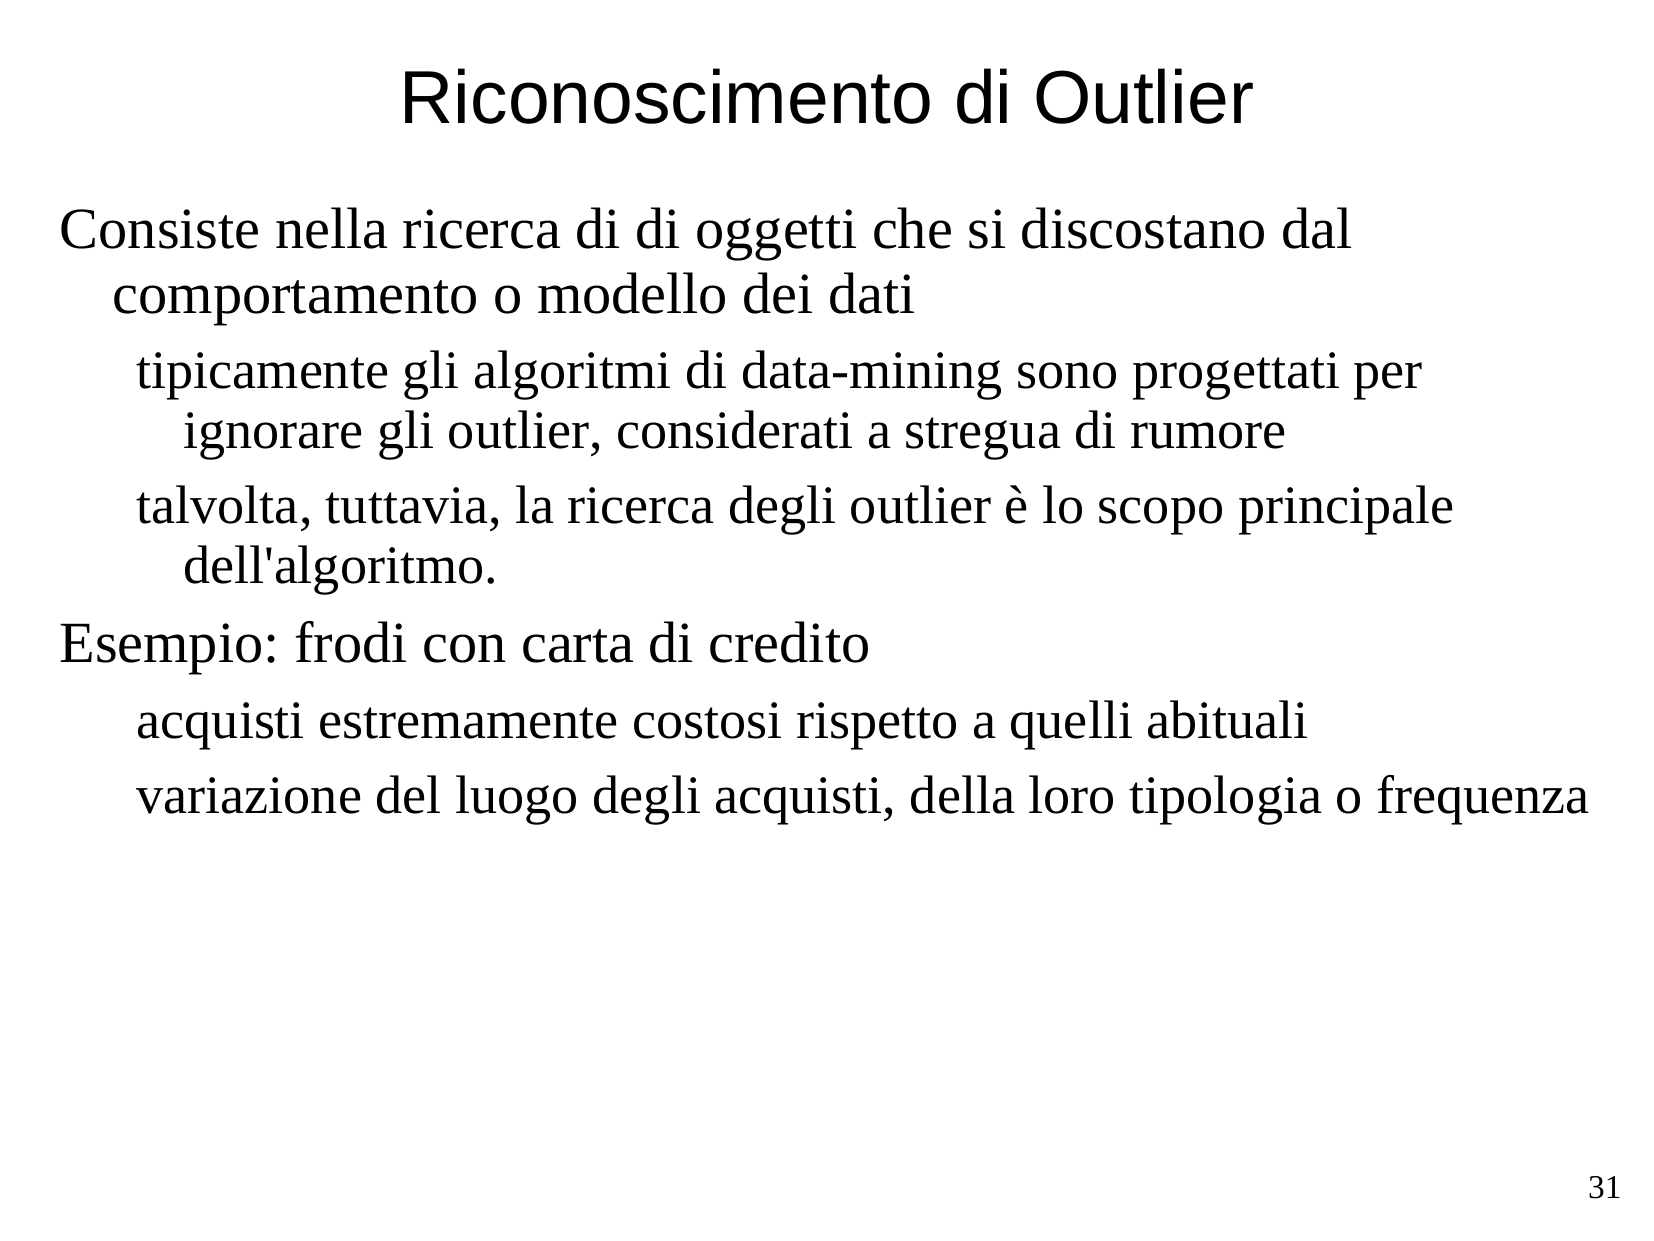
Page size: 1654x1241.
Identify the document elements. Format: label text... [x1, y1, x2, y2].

list Consiste nella ricerca di di oggetti che si discostano dal comportamento o modello dei dati tipicamente gli algoritmi di data-mining sono progettati per ignorare gli outlier, considerati a stregua di rumore talvolta, tuttavia, la ricerca degli outlier è lo scopo principale dell'algoritmo. Esempio: frodi con carta di credito acquisti estremamente costosi rispetto a quelli abituali variazione del luogo degli acquisti, della loro tipologia o frequenza [42, 196, 1612, 1187]
title Riconoscimento di Outlier [37, 30, 1617, 166]
